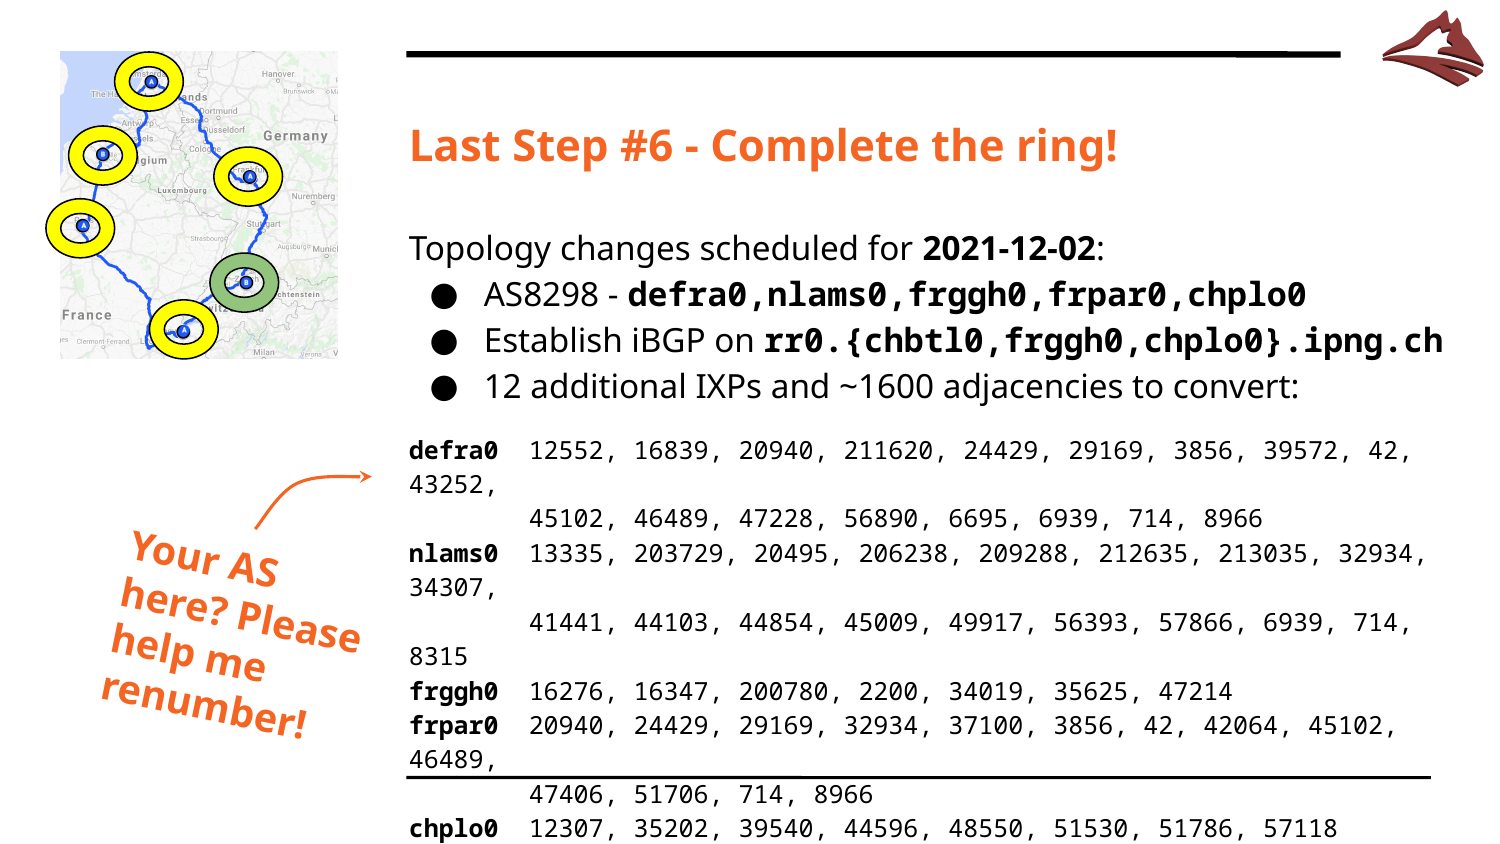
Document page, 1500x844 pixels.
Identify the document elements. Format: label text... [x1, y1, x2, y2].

picture [61, 214, 99, 242]
text_box [45, 198, 115, 258]
text_box Your AS here? Please help me renumber! [79, 502, 400, 775]
text_box [209, 253, 279, 313]
picture [130, 67, 168, 96]
text_box [149, 299, 219, 359]
title Last Step #6 - Complete the ring! [393, 94, 1431, 199]
picture [165, 315, 203, 344]
list Topology changes scheduled for 2021-12-02: AS8298 - defra0,nlams0,frggh0,frpar0,chplo0 Establish iBGP on rr0.{chbtl0,frggh0,chplo0}.ipng.ch 12 additional IXPs and ~1600 adjacencies to convert: defra0 12552, 16839, 20940, 211620, 24429, 29169, 3856, 39572, 42, 43252, 45102, 46489, 47228, 56890, 6695, 6939, 714, 8966 nlams0 13335, 203729, 20495, 206238, 209288, 212635, 213035, 32934, 34307, 41441, 44103, 44854, 45009, 49917, 56393, 57866, 6939, 714, 8315 frggh0 16276, 16347, 200780, 2200, 34019, 35625, 47214 frpar0 20940, 24429, 29169, 32934, 37100, 3856, 42, 42064, 45102, 46489, 47406, 51706, 714, 8966 chplo0 12307, 35202, 39540, 44596, 48550, 51530, 51786, 57118 [393, 206, 1469, 756]
text_box [114, 51, 184, 112]
text_box [213, 147, 283, 207]
picture [60, 51, 338, 359]
picture [1382, 10, 1484, 87]
text_box [68, 125, 138, 186]
